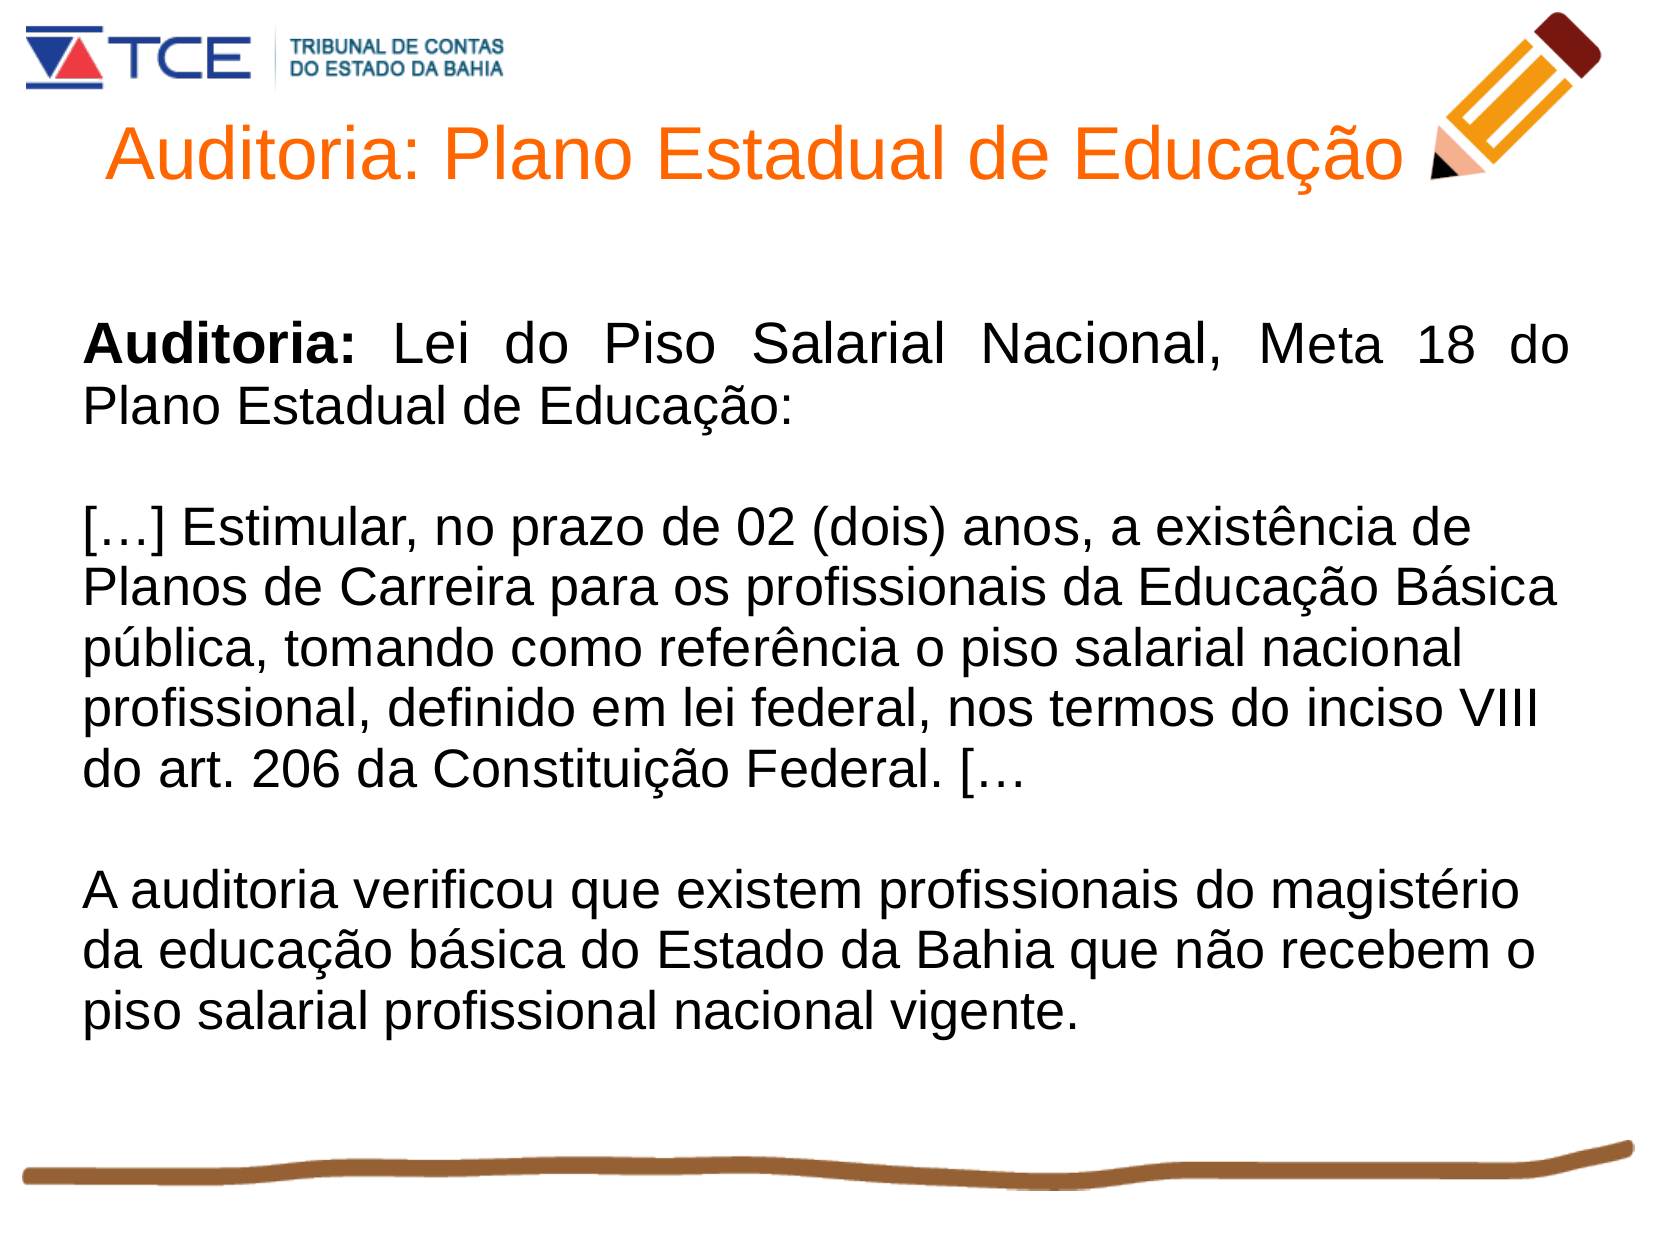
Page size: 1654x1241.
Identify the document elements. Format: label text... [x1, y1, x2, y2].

picture [26, 23, 508, 93]
title Auditoria: Plano Estadual de Educação [82, 90, 1429, 213]
picture [1430, 12, 1602, 181]
picture [22, 1140, 1635, 1191]
list Auditoria: Lei do Piso Salarial Nacional, Meta 18 do Plano Estadual de Educação: […] Estimular, no prazo de 02 (dois) anos, a existência de Planos de Carreira para os profissionais da Educação Básica pública, tomando como referência o piso salarial nacional profissional, definido em lei federal, nos termos do inciso VIII do art. 206 da Constituição Federal. [… A auditoria verificou que existem profissionais do magistério da educação básica do Estado da Bahia que não recebem o piso salarial profissional nacional vigente. [82, 242, 1571, 1074]
